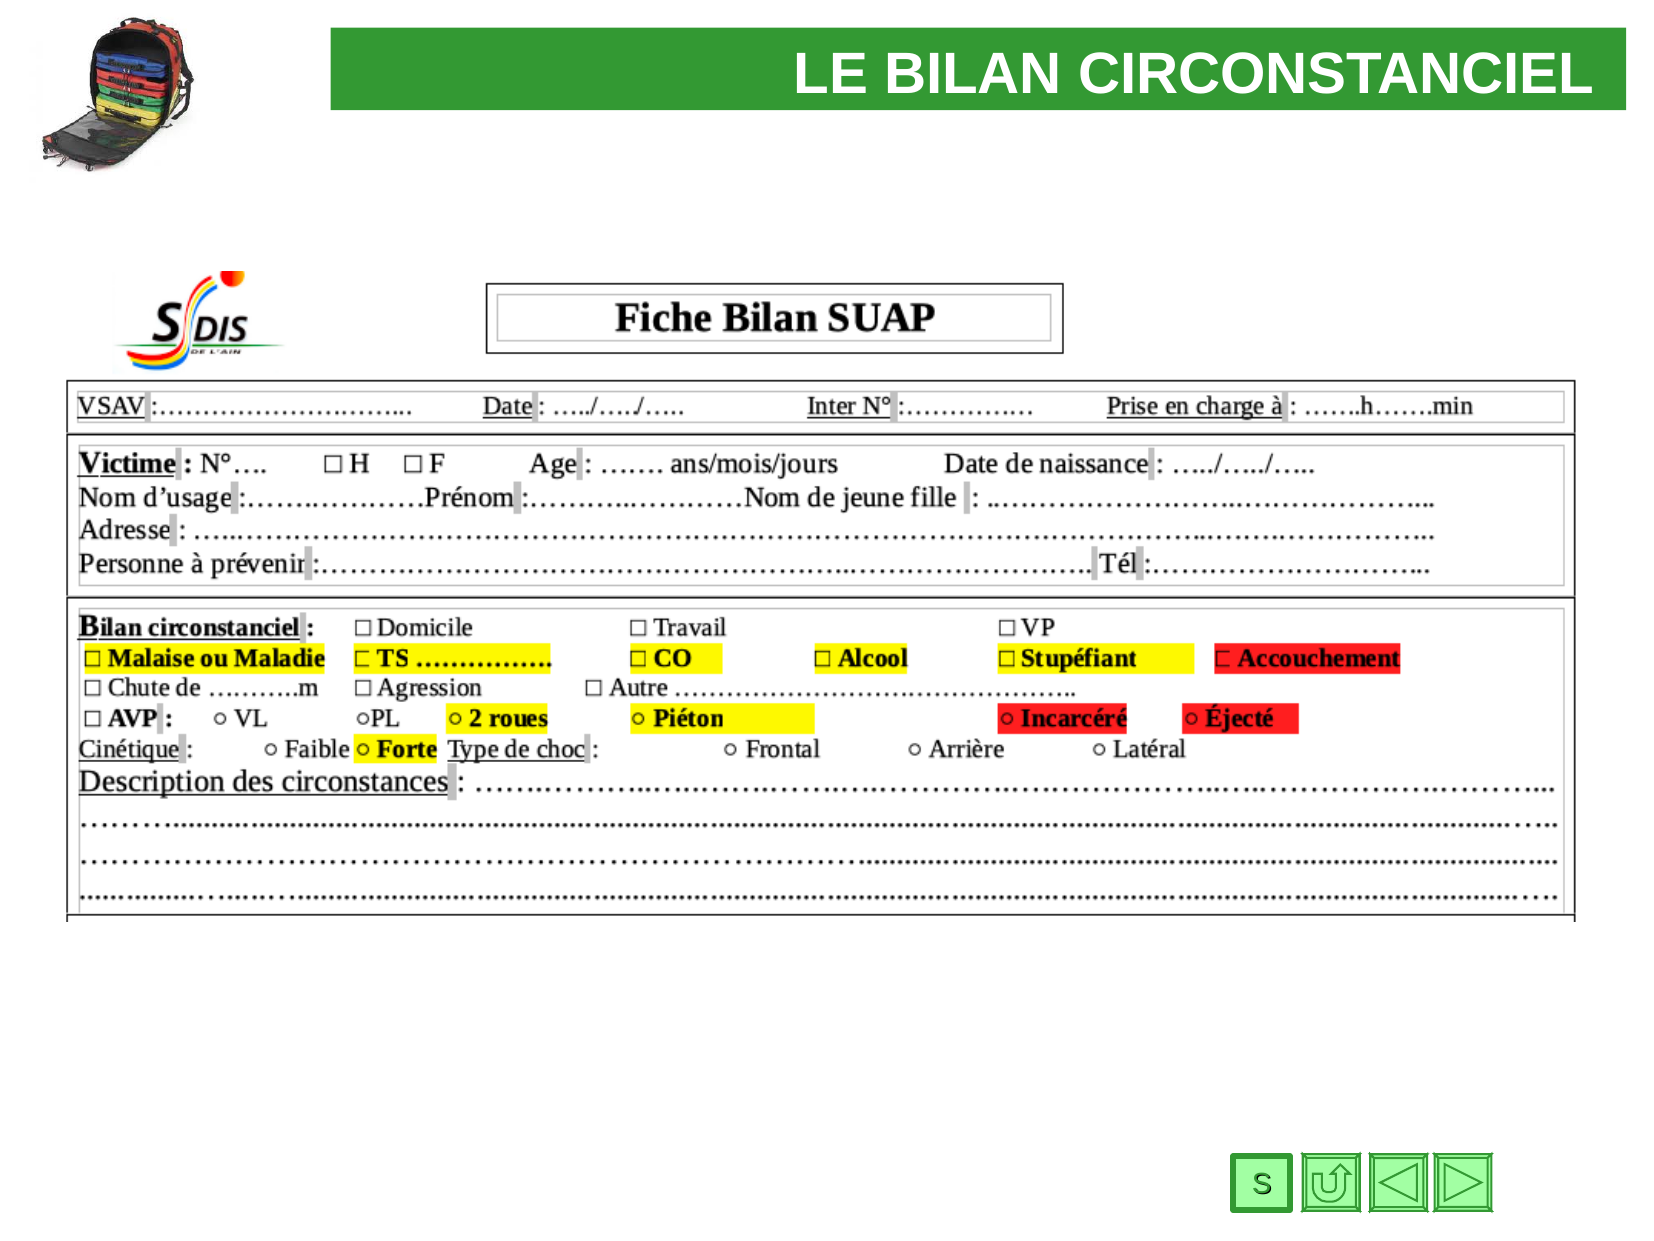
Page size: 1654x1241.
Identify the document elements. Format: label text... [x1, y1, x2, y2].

text_box LE BILAN CIRCONSTANCIEL [778, 33, 1609, 114]
picture [42, 271, 1585, 922]
picture [29, 5, 201, 183]
